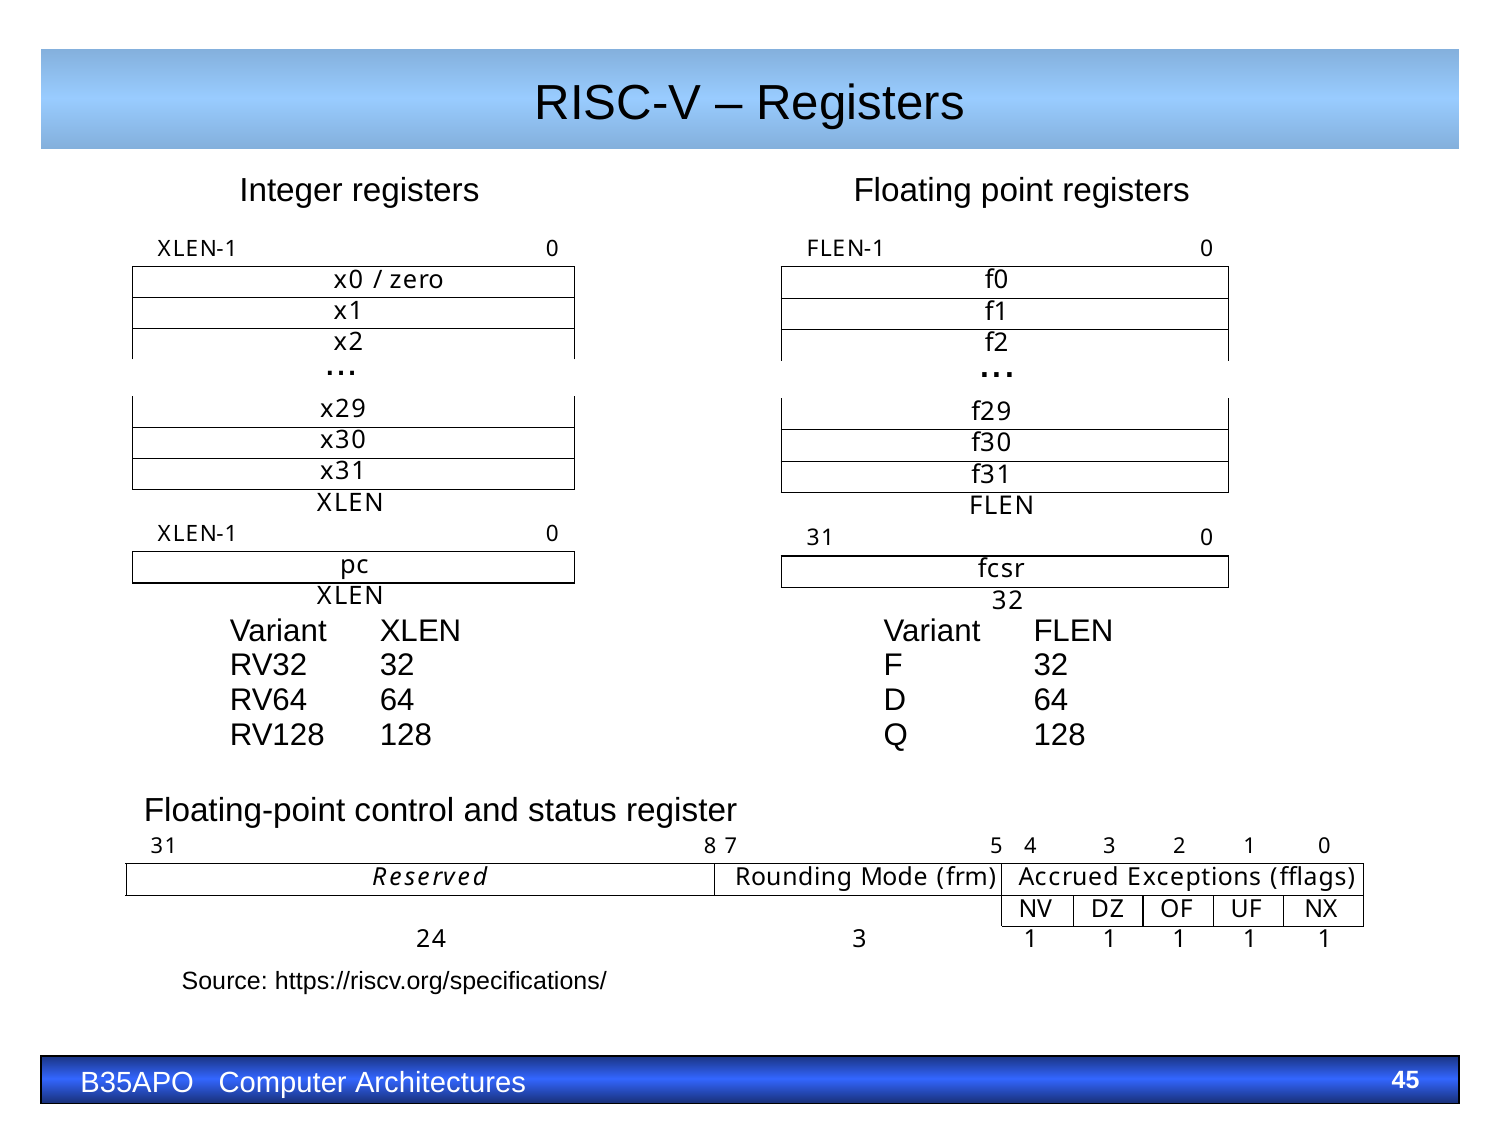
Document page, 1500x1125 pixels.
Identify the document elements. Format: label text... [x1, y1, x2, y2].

title RISC-V – Registers [41, 49, 1459, 149]
text_box Source: https://riscv.org/specifications/ [166, 959, 623, 1002]
chart [76, 742, 1387, 1003]
text_box Variant XLEN RV32 32 RV64 64 RV128 128 [214, 605, 477, 760]
text_box Integer registers [224, 164, 495, 217]
chart [104, 214, 607, 642]
text_box Variant FLEN F 32 D 64 Q 128 [868, 605, 1137, 760]
text_box Floating point registers [838, 164, 1206, 217]
text_box Floating-point control and status register [129, 784, 754, 836]
chart [718, 185, 1251, 625]
